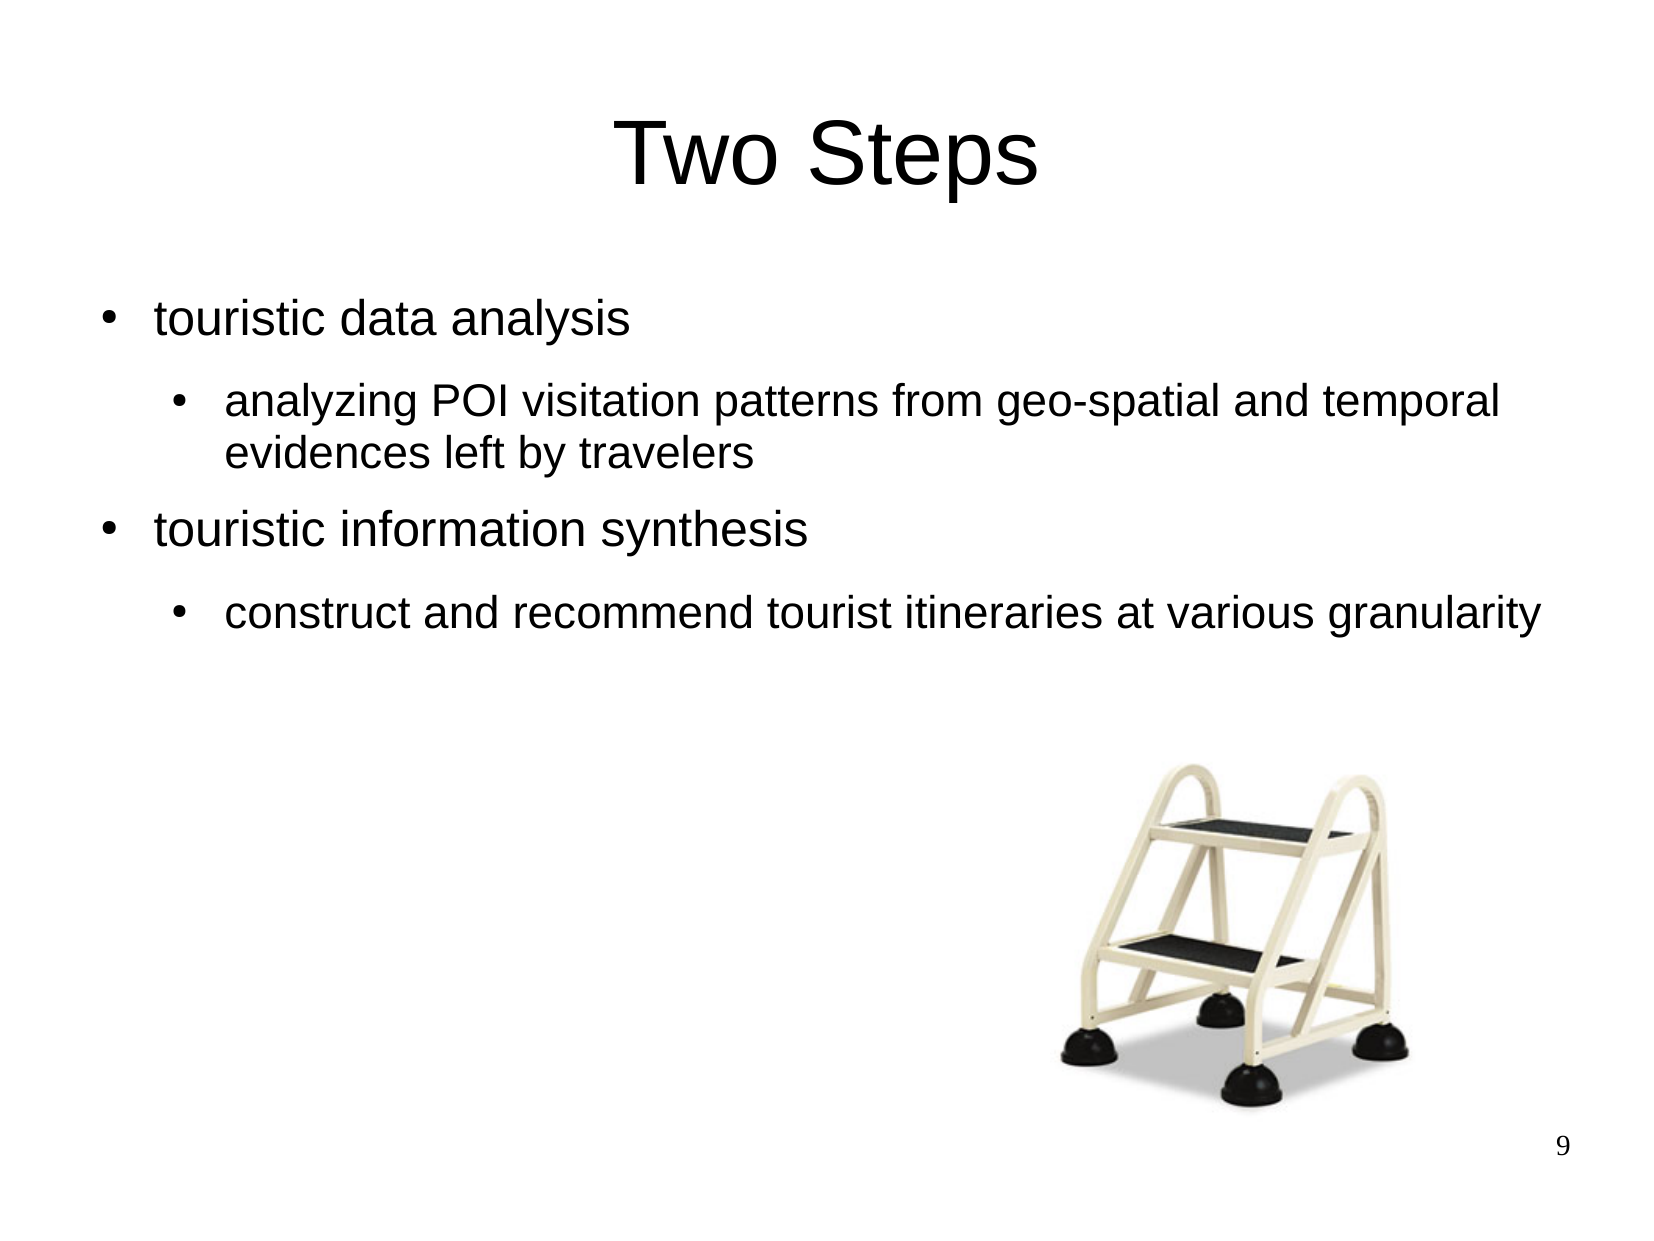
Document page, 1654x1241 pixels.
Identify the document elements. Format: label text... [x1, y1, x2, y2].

list touristic data analysis analyzing POI visitation patterns from geo-spatial and temporal evidences left by travelers touristic information synthesis construct and recommend tourist itineraries at various granularity [82, 290, 1571, 1109]
title Two Steps [82, 49, 1571, 257]
picture [1050, 750, 1425, 1126]
